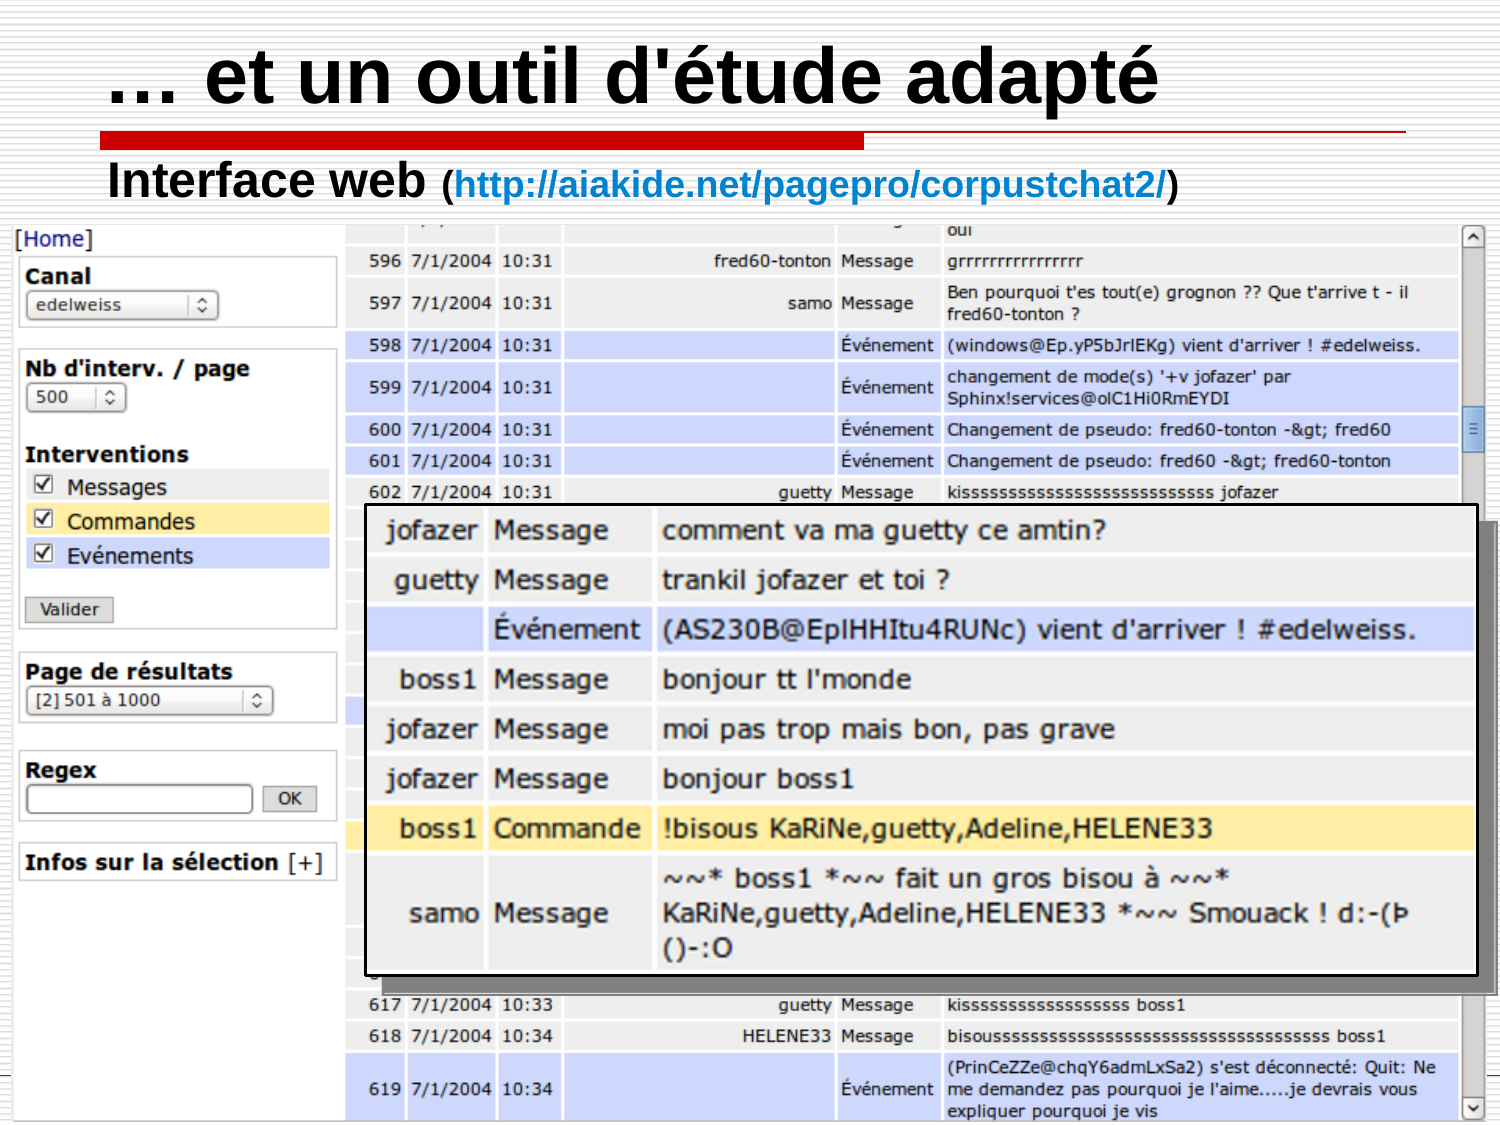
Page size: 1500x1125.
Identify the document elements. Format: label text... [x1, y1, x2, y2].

picture [0, 0, 1500, 1125]
list Interface web (http://aiakide.net/pagepro/corpustchat2/) [92, 144, 1406, 225]
title … et un outil d'étude adapté [88, 24, 1418, 129]
